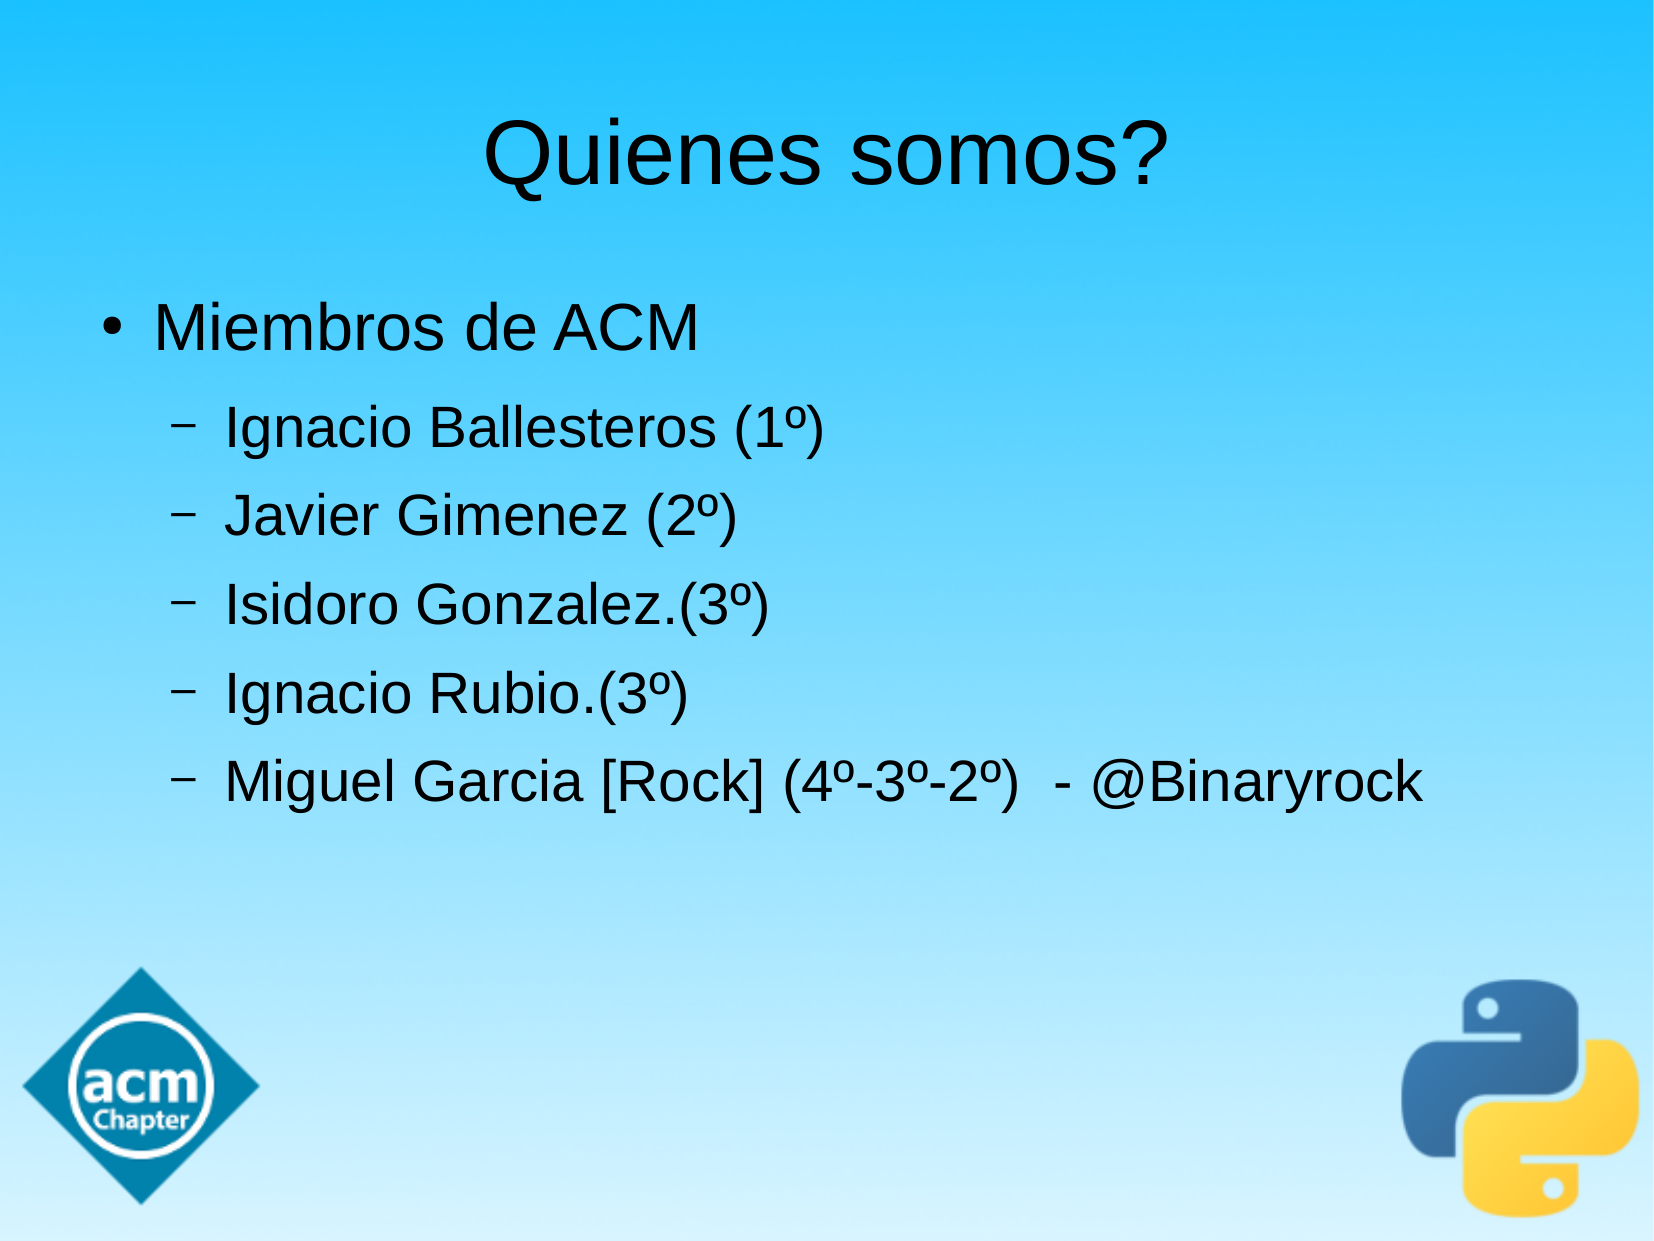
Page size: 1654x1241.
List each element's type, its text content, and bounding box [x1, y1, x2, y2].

title Quienes somos? [82, 49, 1571, 257]
list Miembros de ACM Ignacio Ballesteros (1º) Javier Gimenez (2º) Isidoro Gonzalez.(3º) Ignacio Rubio.(3º) Miguel Garcia [Rock] (4º-3º-2º) - @Binaryrock [82, 290, 1571, 1010]
picture [0, 0, 1654, 1241]
